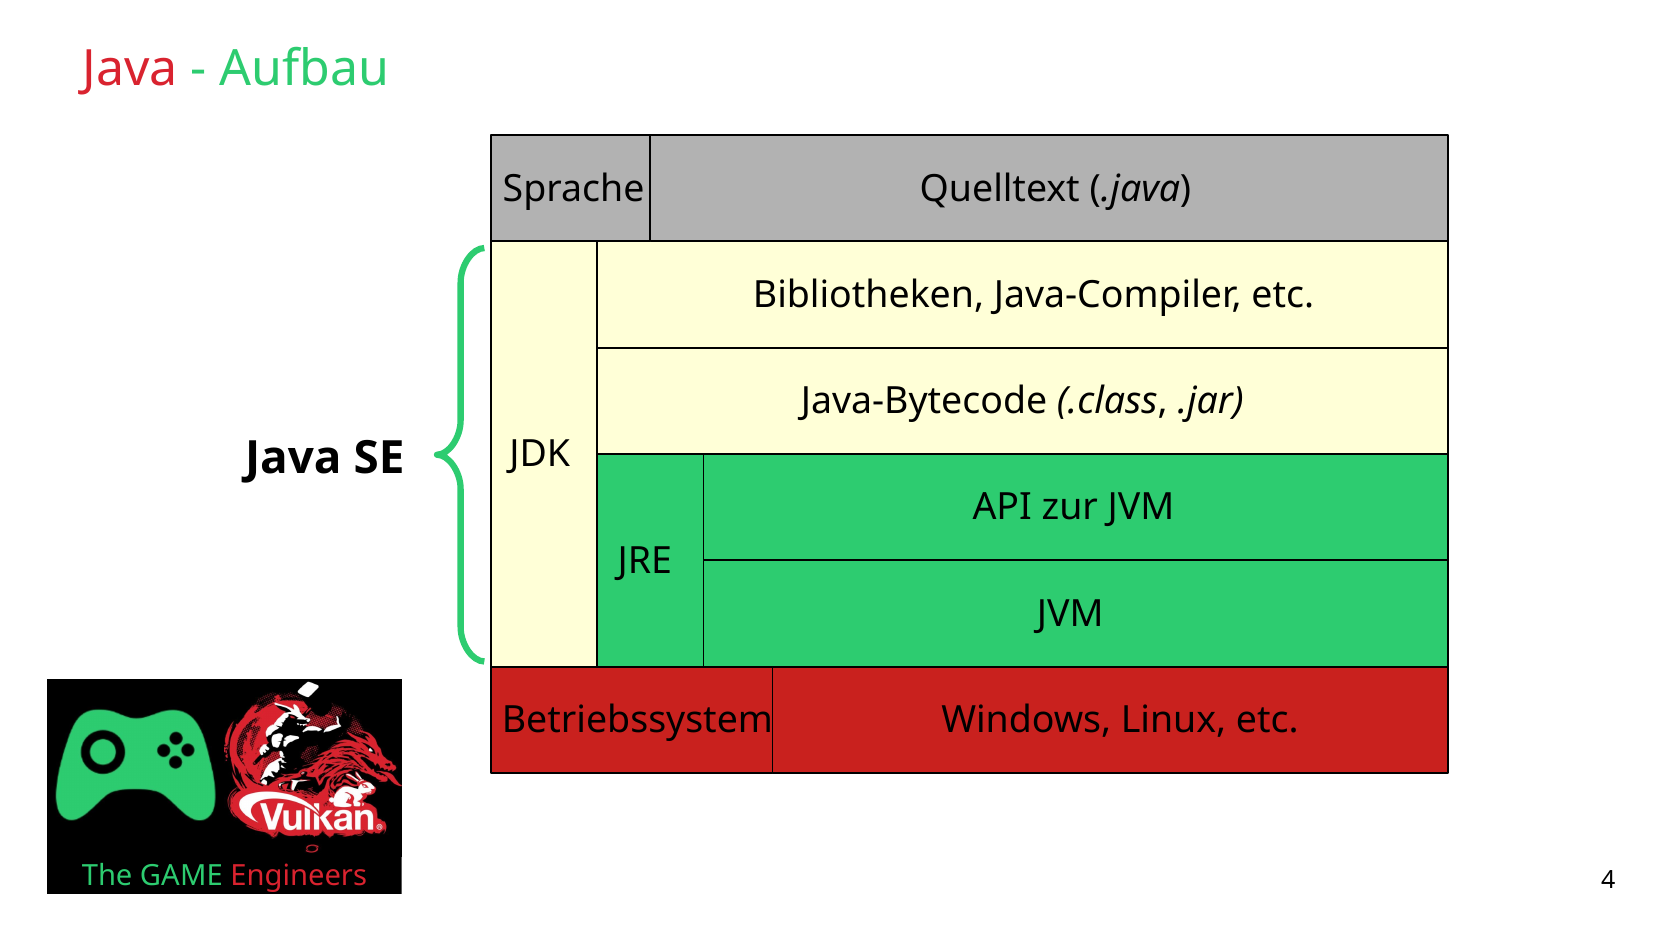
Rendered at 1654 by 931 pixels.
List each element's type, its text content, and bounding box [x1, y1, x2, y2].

picture [47, 679, 402, 857]
picture [437, 81, 1502, 827]
text_box Java SE [224, 415, 426, 497]
title Java - Aufbau [82, 7, 1571, 125]
